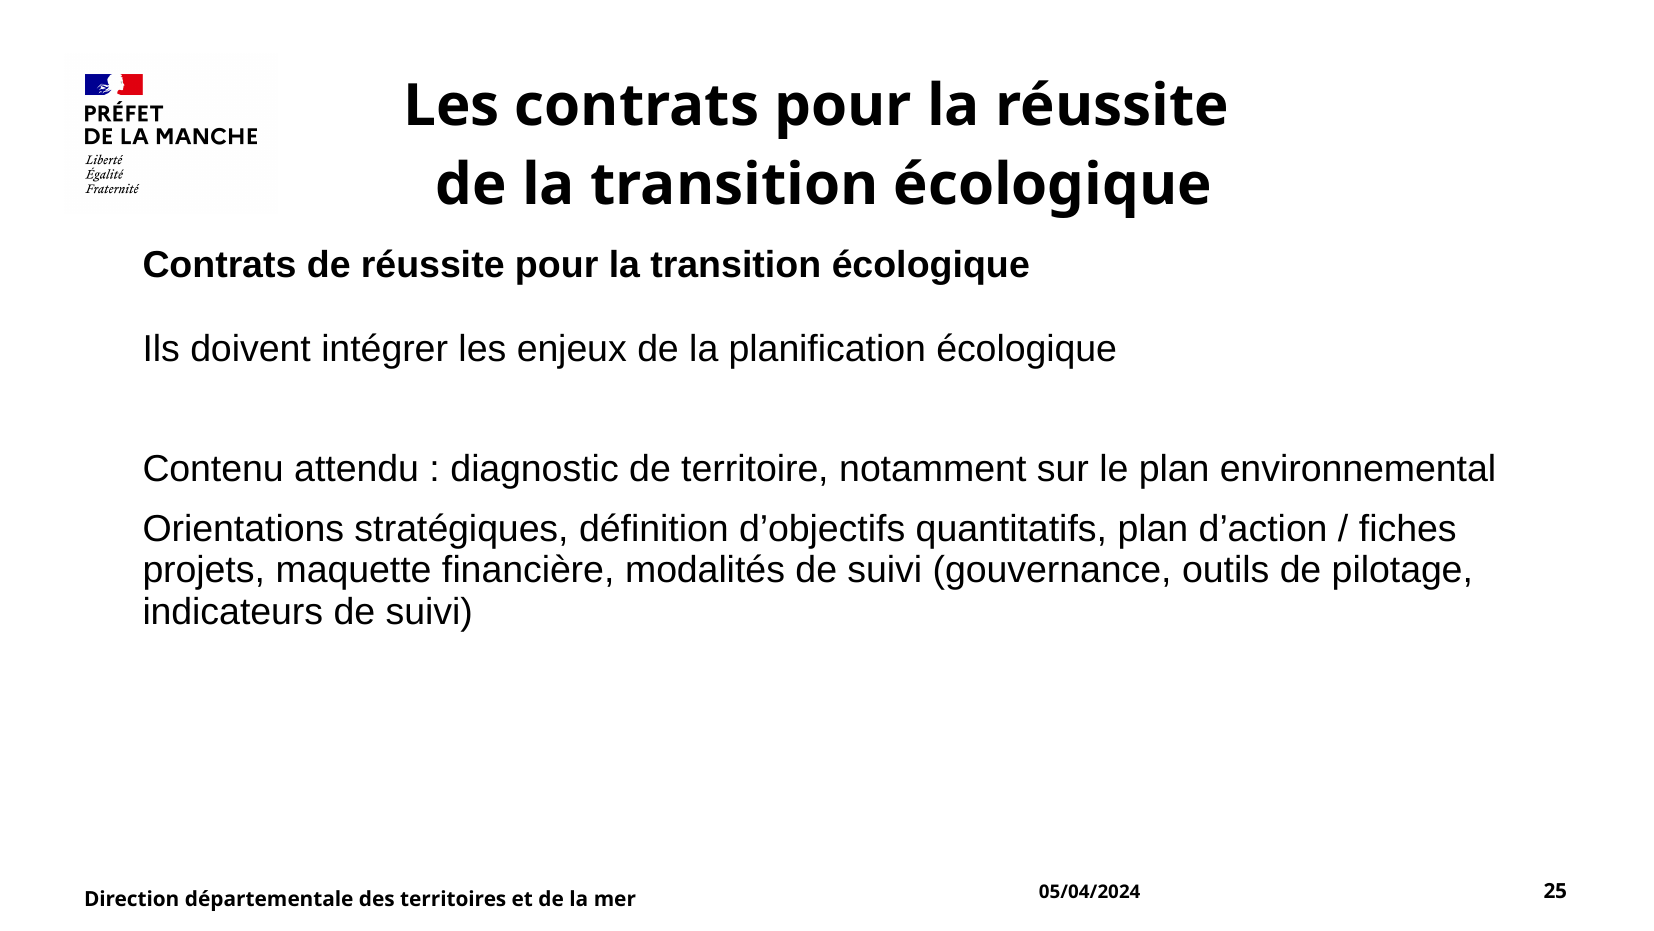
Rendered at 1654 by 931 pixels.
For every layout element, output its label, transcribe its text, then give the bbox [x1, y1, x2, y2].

picture [64, 53, 278, 214]
title Les contrats pour la réussite de la transition écologique [79, 64, 1568, 221]
subtitle Contrats de réussite pour la transition écologique Ils doivent intégrer les enjeux de la planification écologique Contenu attendu : diagnostic de territoire, notamment sur le plan environnemental Orientations stratégiques, définition d’objectifs quantitatifs, plan d’action / fiches projets, maquette financière, modalités de suivi (gouvernance, outils de pilotage, indicateurs de suivi) [142, 243, 1512, 843]
